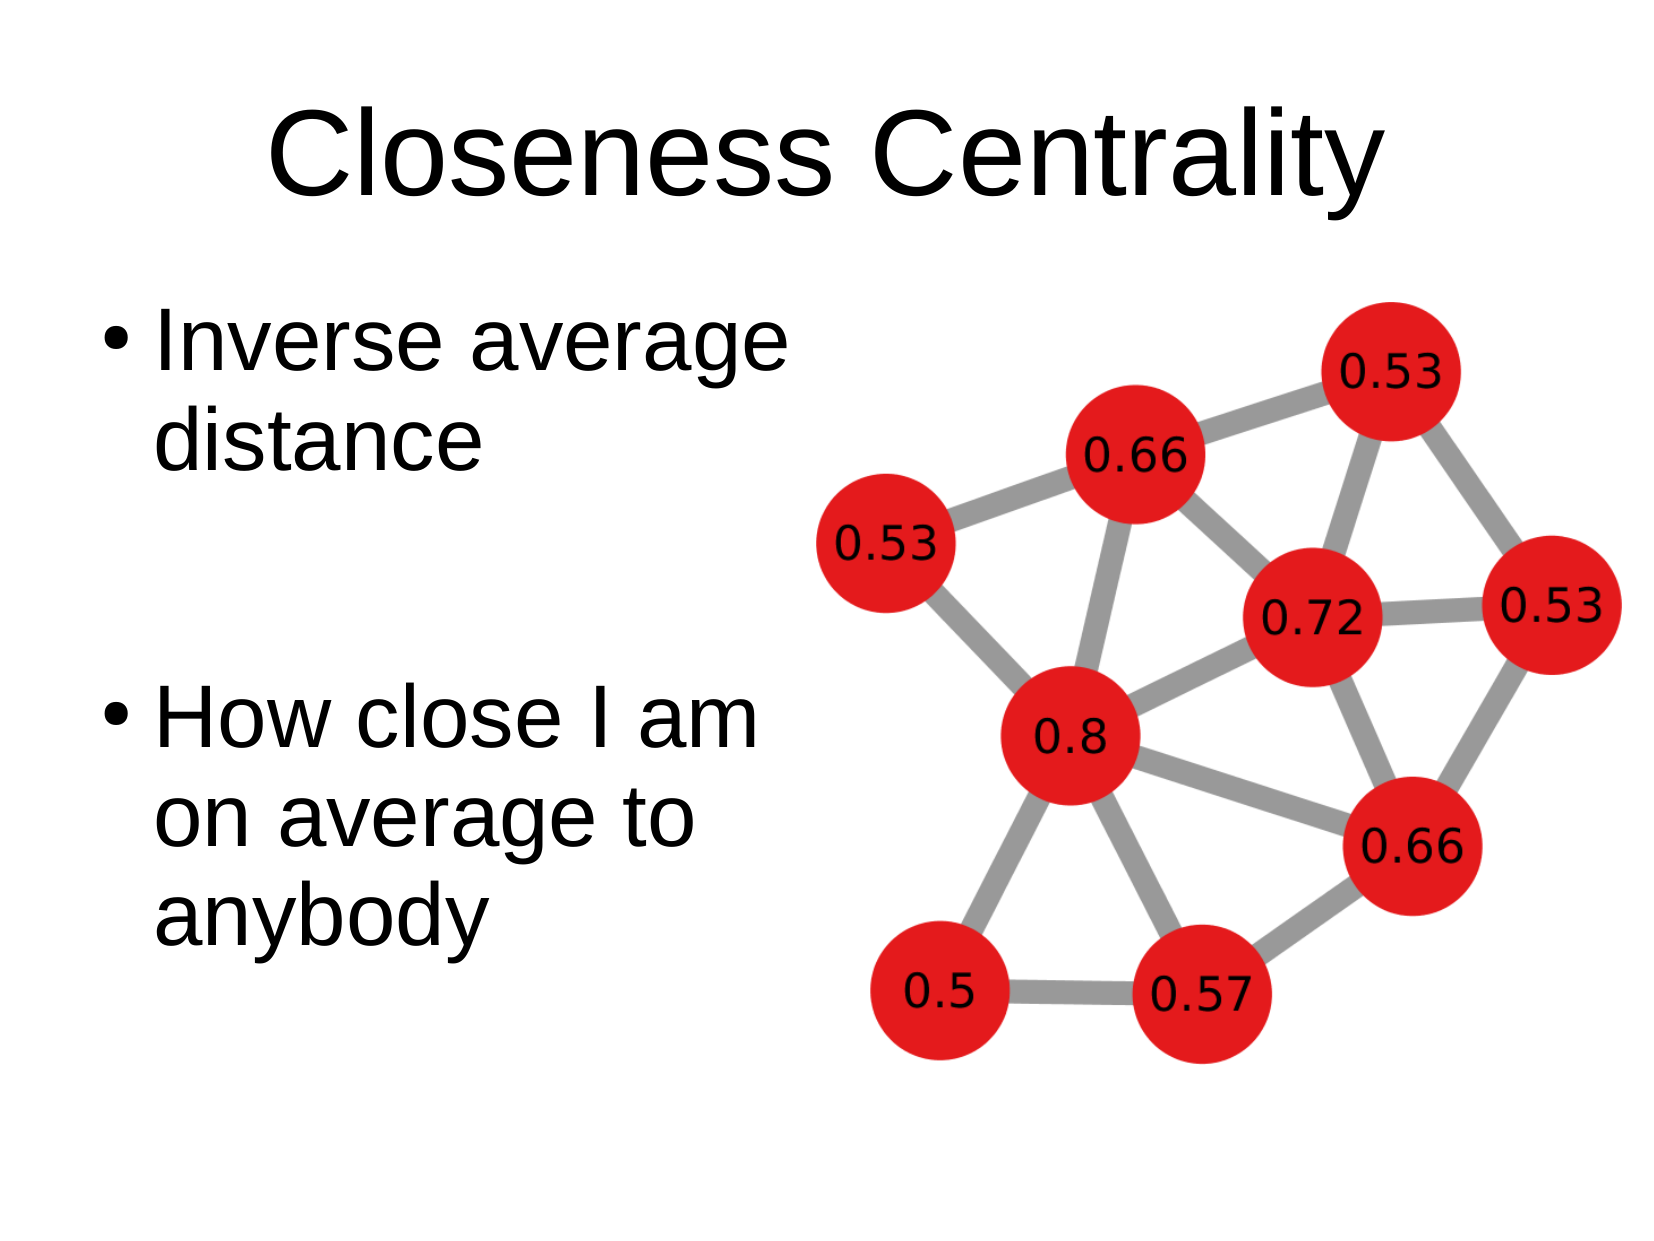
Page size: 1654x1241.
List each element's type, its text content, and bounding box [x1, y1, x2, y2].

list Inverse average distance How close I am on average to anybody [82, 290, 809, 1010]
title Closeness Centrality [82, 49, 1571, 257]
picture [816, 302, 1622, 1066]
